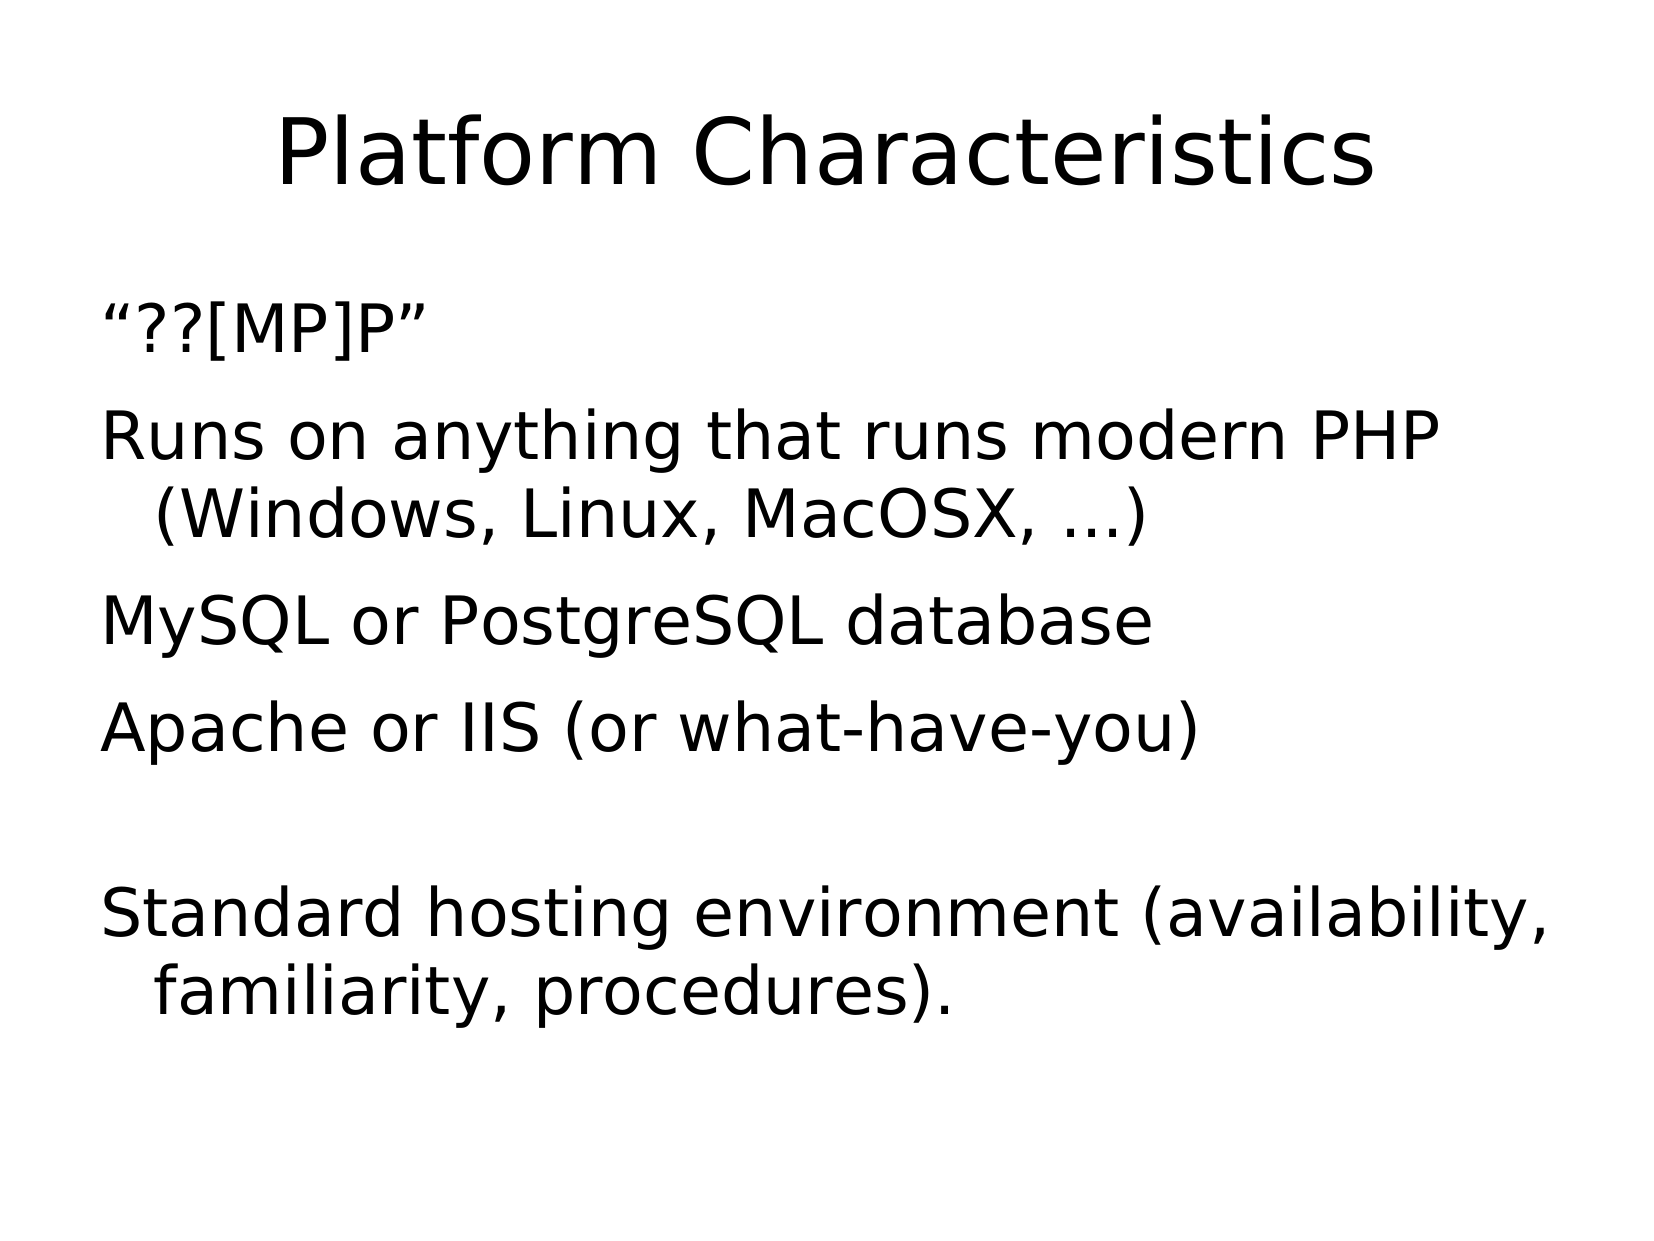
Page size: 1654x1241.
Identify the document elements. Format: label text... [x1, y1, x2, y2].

list “??[MP]P” Runs on anything that runs modern PHP (Windows, Linux, MacOSX, ...) MySQL or PostgreSQL database Apache or IIS (or what-have-you) Standard hosting environment (availability, familiarity, procedures). [82, 290, 1571, 1094]
title Platform Characteristics [82, 49, 1571, 257]
